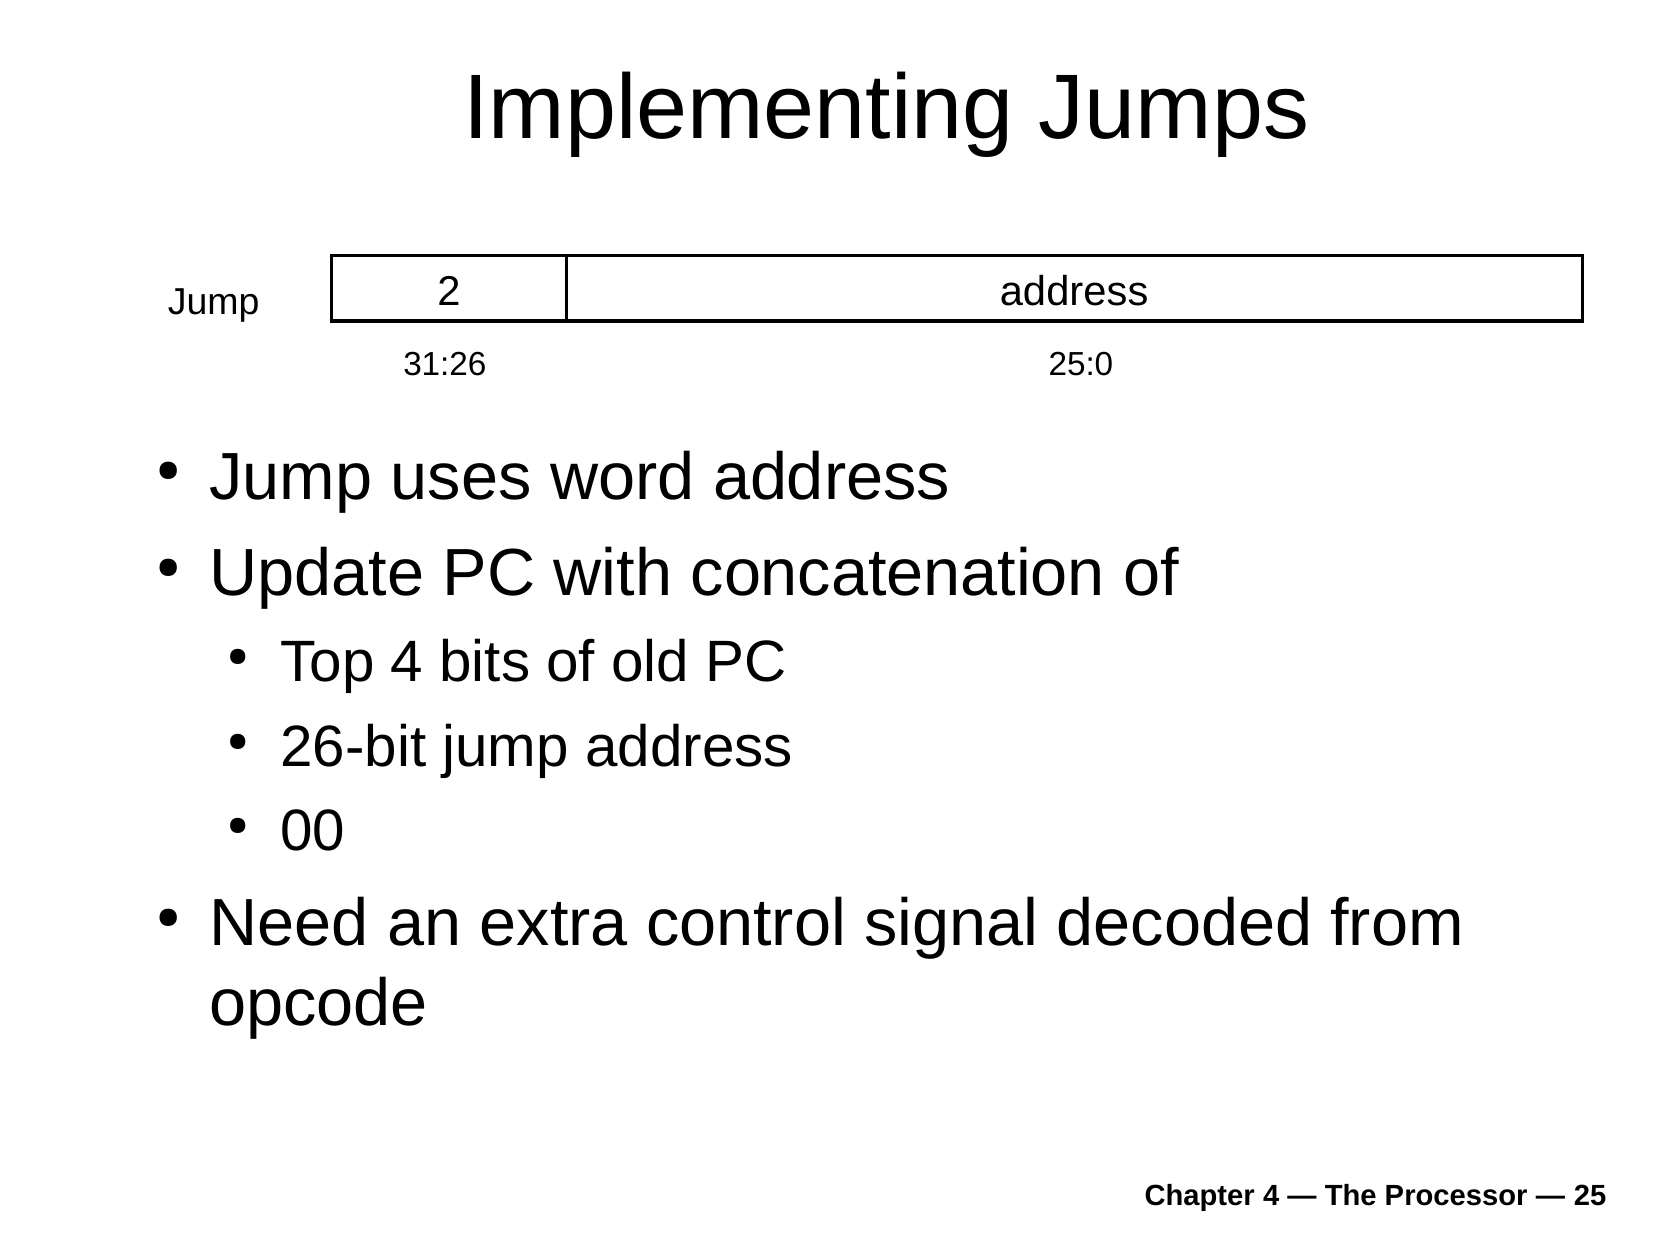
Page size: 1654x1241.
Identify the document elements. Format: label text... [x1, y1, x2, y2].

text_box 31:26 [388, 334, 502, 390]
title Implementing Jumps [123, 26, 1618, 165]
text_box 2 [331, 255, 566, 322]
text_box Jump [153, 269, 275, 330]
text_box address [566, 255, 1583, 322]
text_box Chapter 4 — The Processor — <number> [305, 1153, 1622, 1219]
text_box 25:0 [1021, 334, 1140, 390]
list Jump uses word address Update PC with concatenation of Top 4 bits of old PC 26-bit jump address 00 Need an extra control signal decoded from opcode [123, 424, 1620, 1128]
